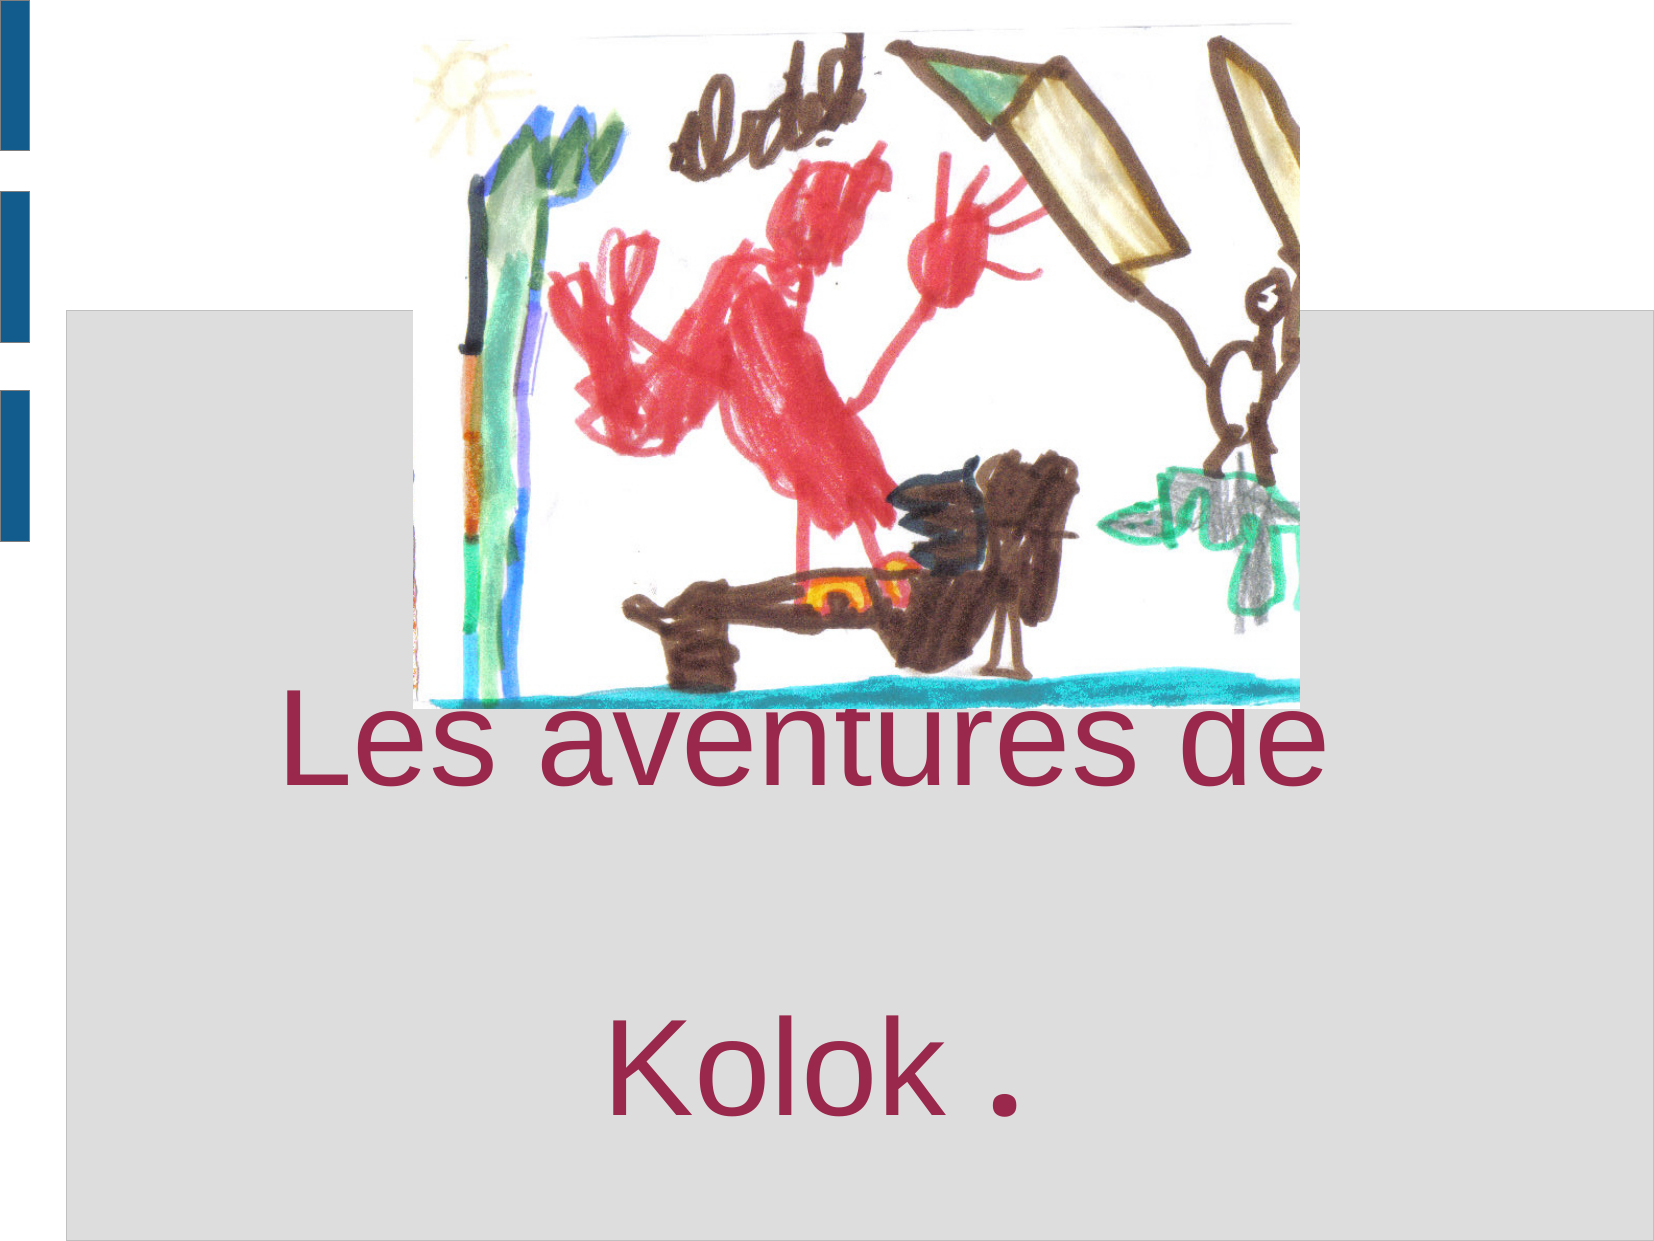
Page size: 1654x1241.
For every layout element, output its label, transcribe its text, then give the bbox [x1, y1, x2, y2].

subtitle Les aventures de Kolok . [88, 517, 1501, 1241]
picture [413, 19, 1300, 709]
